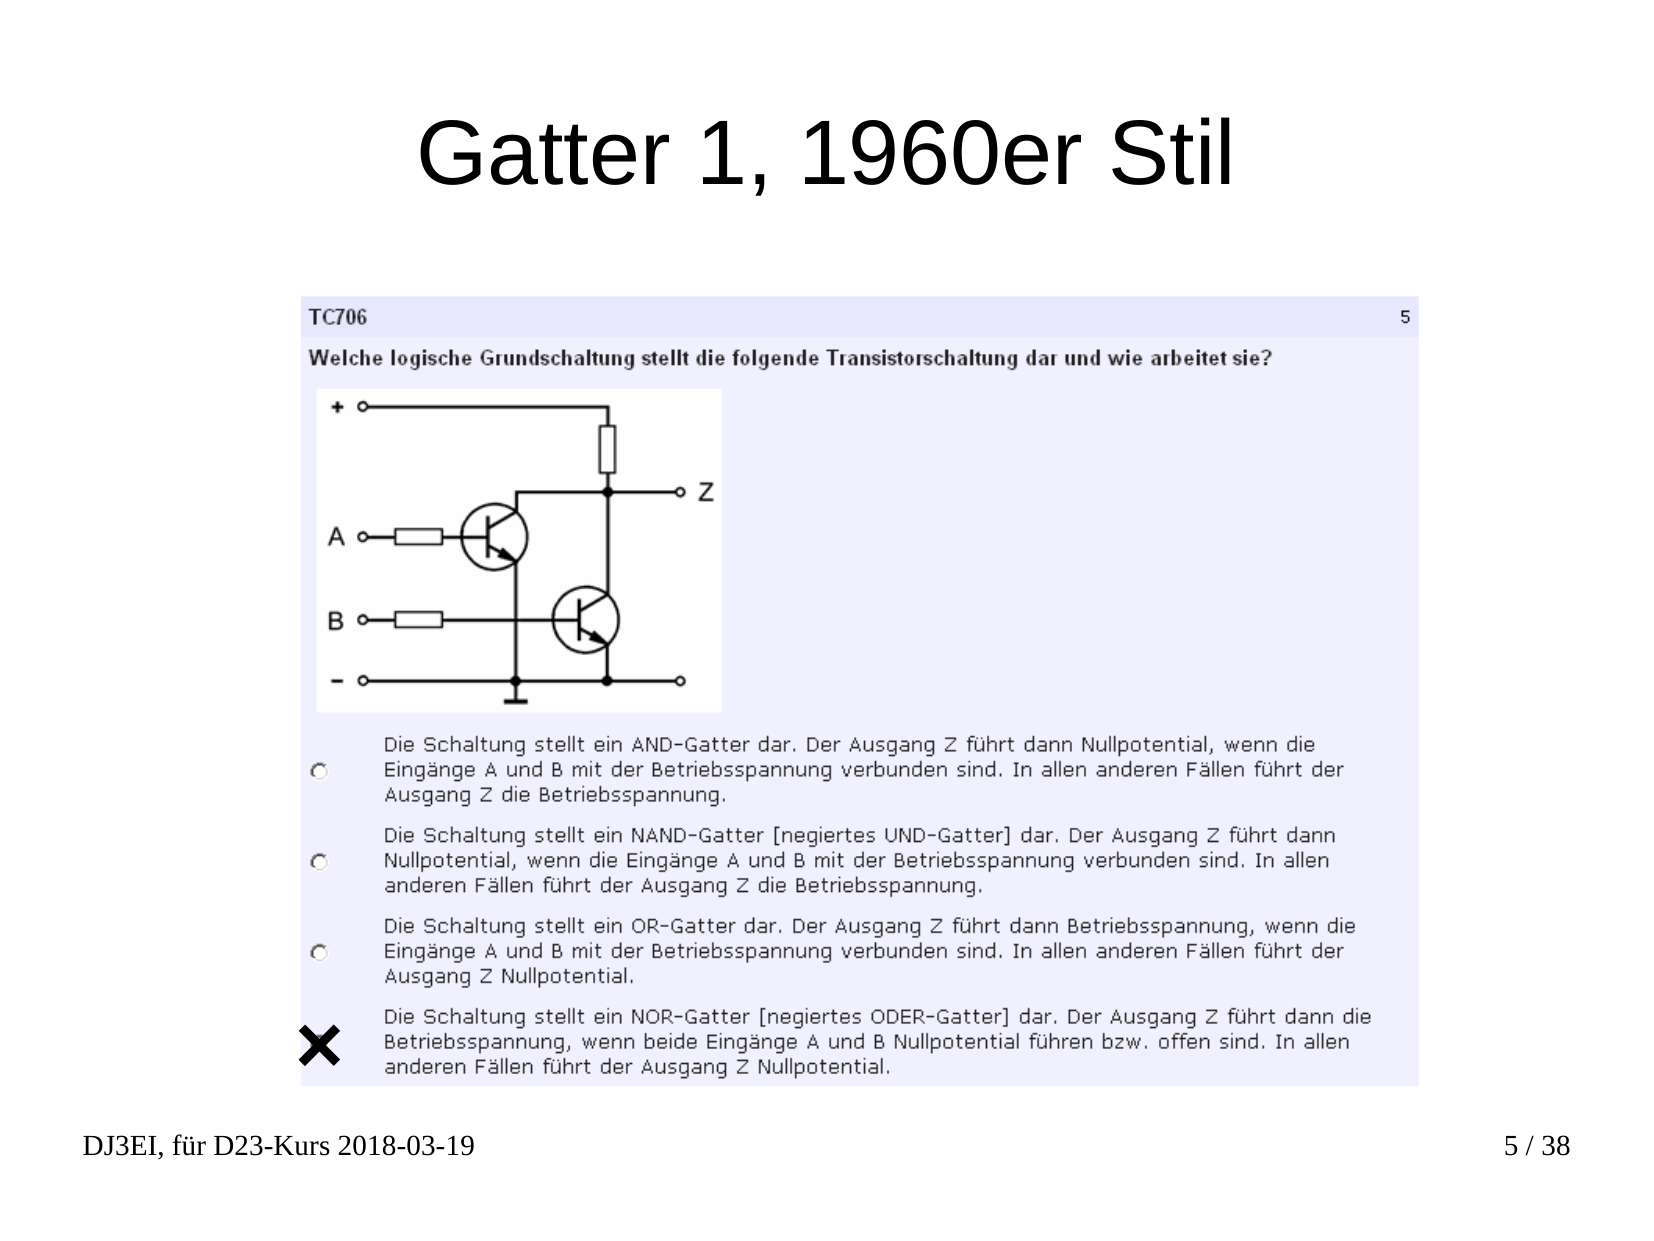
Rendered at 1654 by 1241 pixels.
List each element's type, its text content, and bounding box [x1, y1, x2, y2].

picture [295, 292, 1430, 1099]
title Gatter 1, 1960er Stil [82, 49, 1571, 257]
text_box × [281, 990, 343, 1099]
